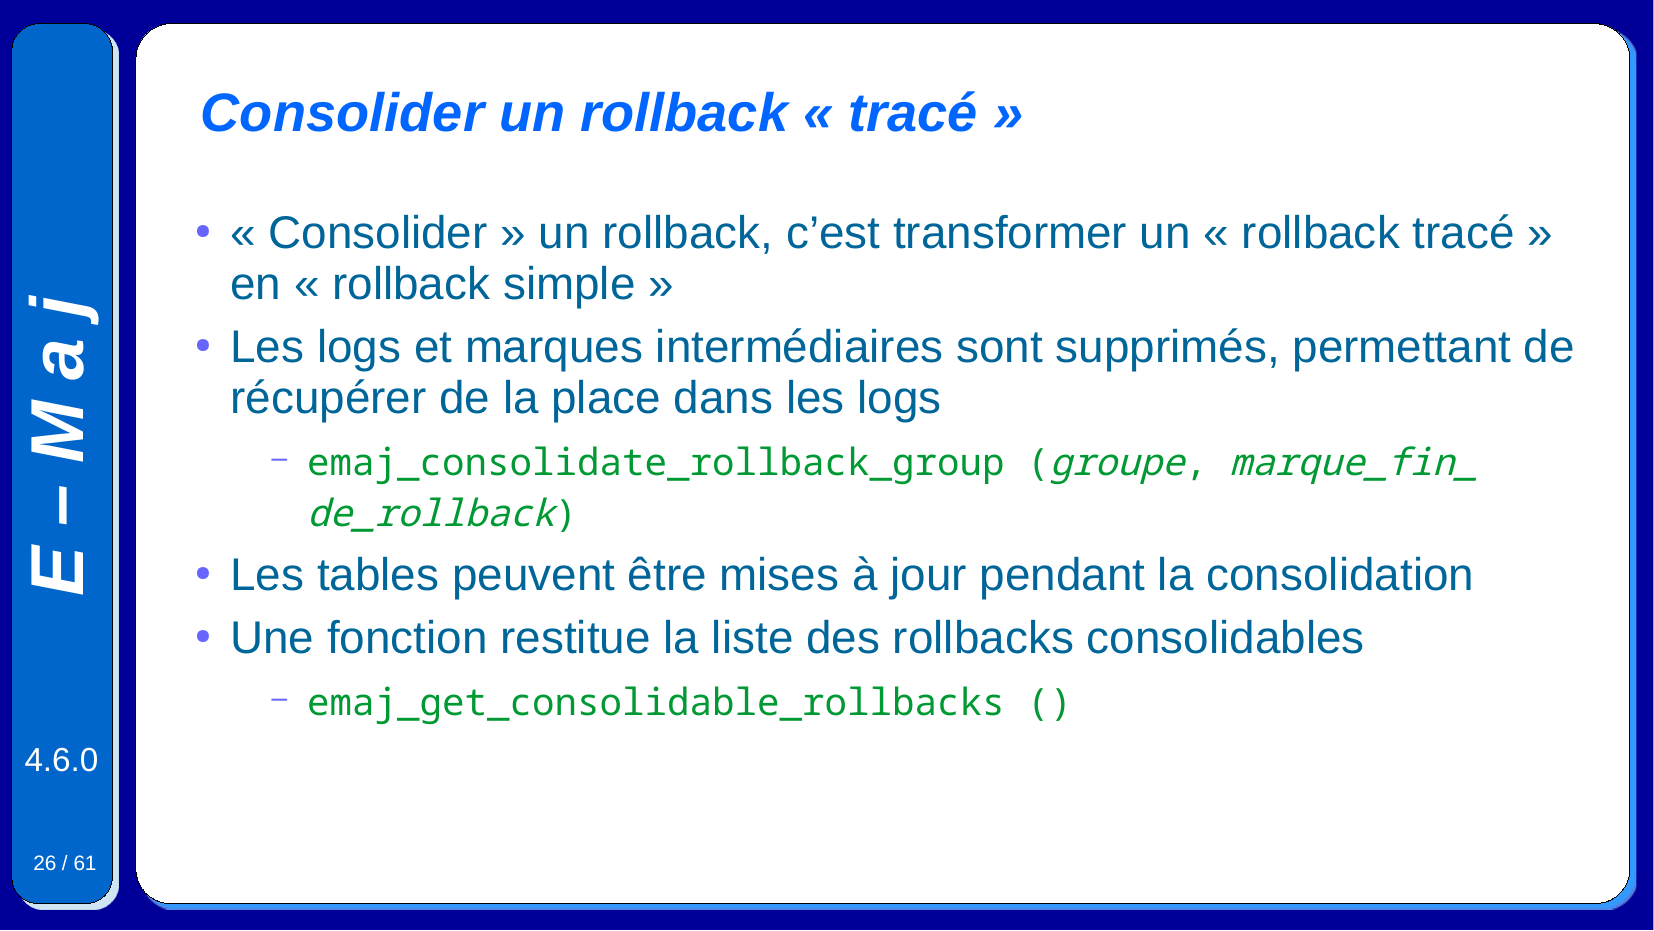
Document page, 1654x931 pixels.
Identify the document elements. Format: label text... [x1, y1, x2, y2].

title Consolider un rollback « tracé » [200, 34, 1575, 191]
list « Consolider » un rollback, c’est transformer un « rollback tracé » en « rollback simple » Les logs et marques intermédiaires sont supprimés, permettant de récupérer de la place dans les logs emaj_consolidate_rollback_group (groupe, marque_fin_ de_rollback) Les tables peuvent être mises à jour pendant la consolidation Une fonction restitue la liste des rollbacks consolidables emaj_get_consolidable_rollbacks () [177, 206, 1587, 827]
